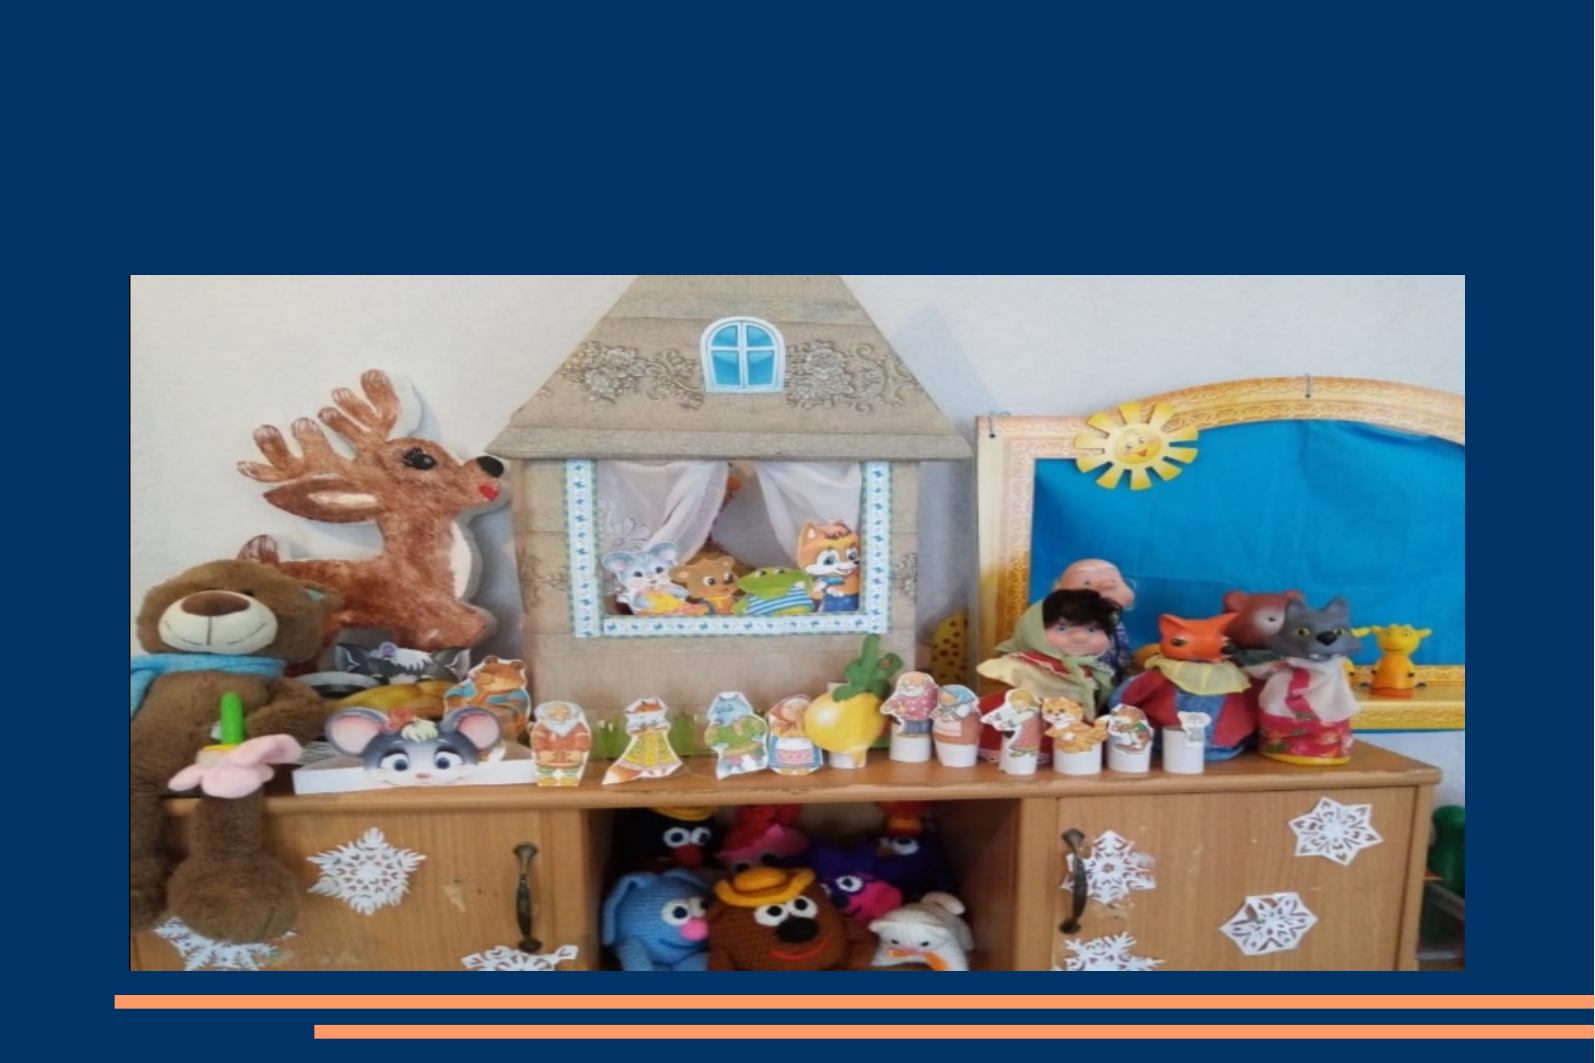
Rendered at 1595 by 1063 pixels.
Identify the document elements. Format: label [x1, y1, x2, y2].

picture [129, 275, 1465, 971]
